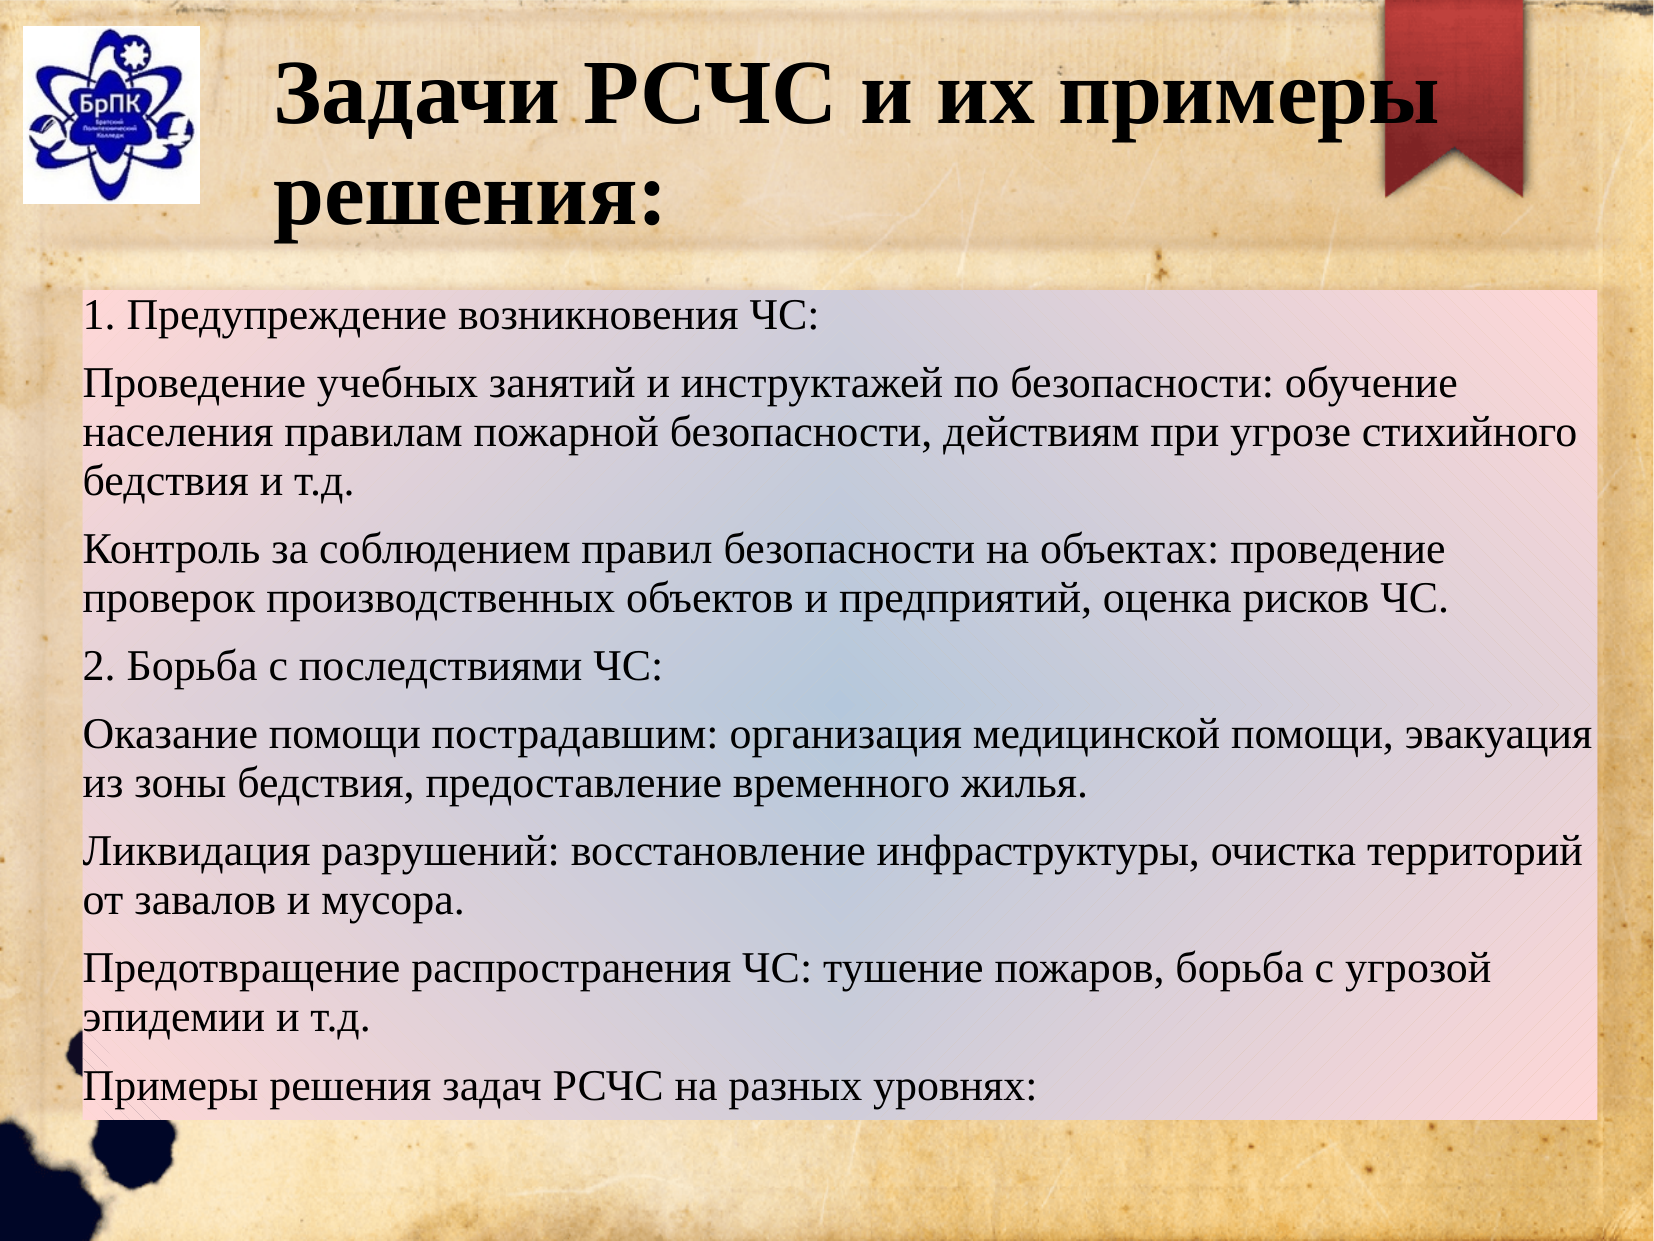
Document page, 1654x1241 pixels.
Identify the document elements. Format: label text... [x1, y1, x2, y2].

list 1. Предупреждение возникновения ЧС: Проведение учебных занятий и инструктажей по безопасности: обучение населения правилам пожарной безопасности, действиям при угрозе стихийного бедствия и т.д. Контроль за соблюдением правил безопасности на объектах: проведение проверок производственных объектов и предприятий, оценка рисков ЧС. 2. Борьба с последствиями ЧС: Оказание помощи пострадавшим: организация медицинской помощи, эвакуация из зоны бедствия, предоставление временного жилья. Ликвидация разрушений: восстановление инфраструктуры, очистка территорий от завалов и мусора. Предотвращение распространения ЧС: тушение пожаров, борьба с угрозой эпидемии и т.д. Примеры решения задач РСЧС на разных уровнях: [82, 290, 1598, 1120]
picture [0, 0, 1654, 1241]
title Задачи РСЧС и их примеры решения: [273, 41, 1522, 245]
